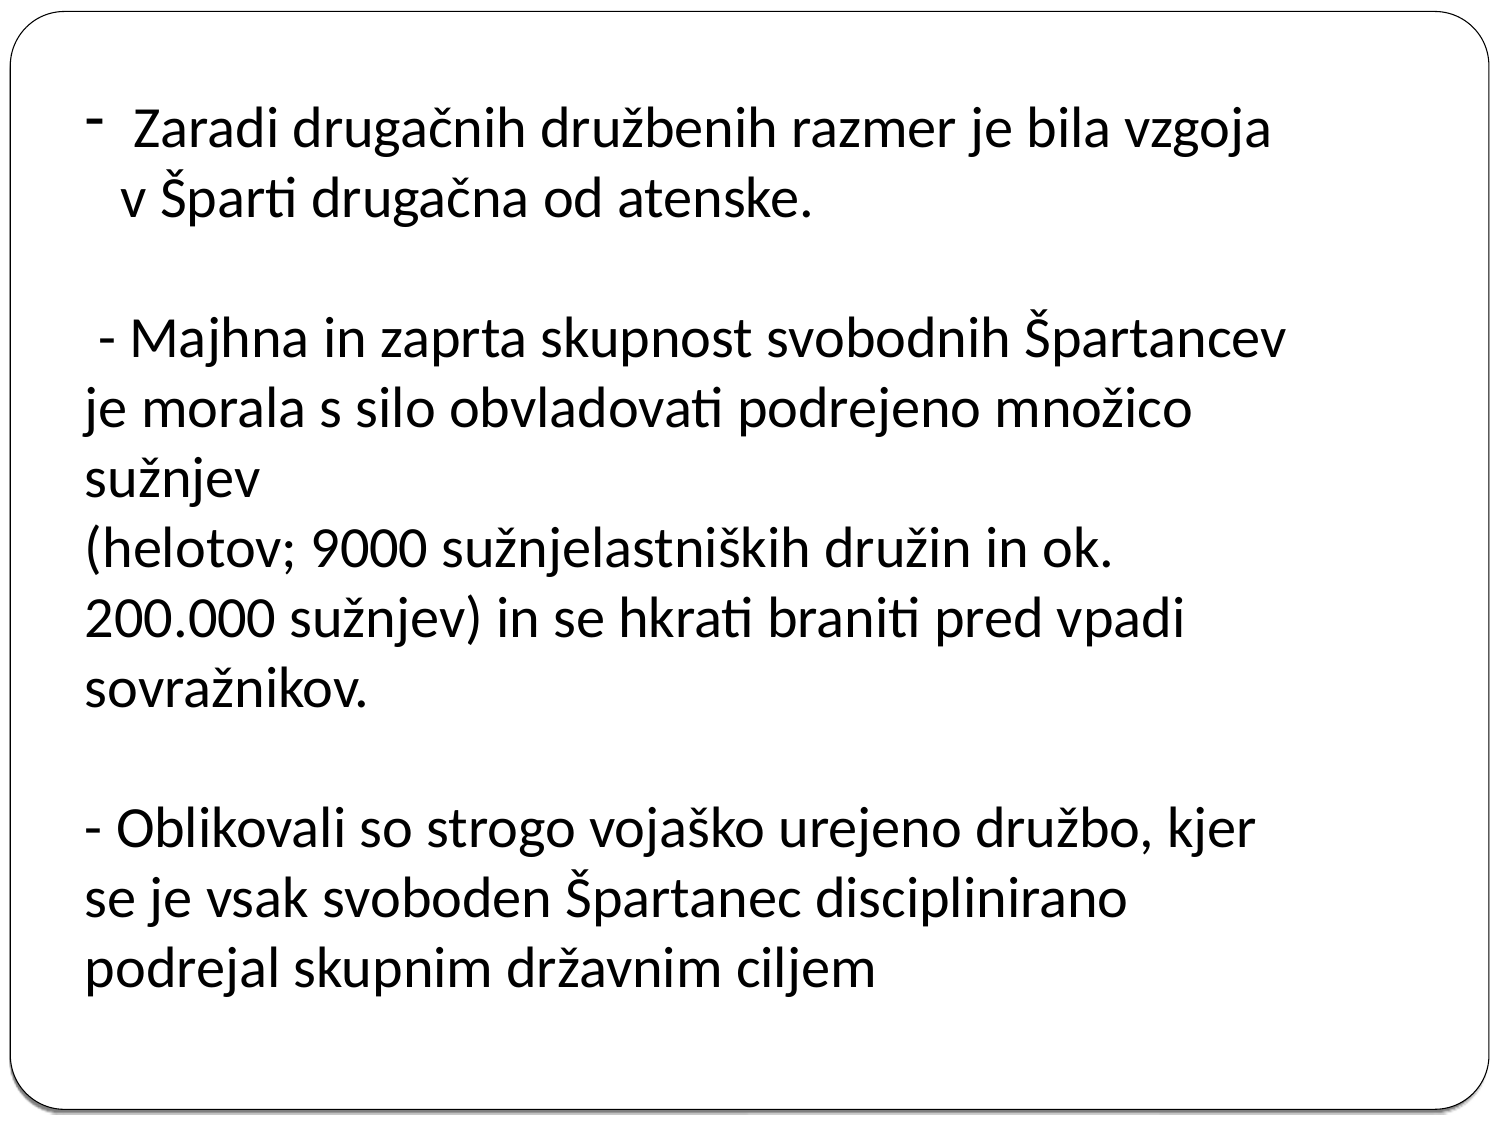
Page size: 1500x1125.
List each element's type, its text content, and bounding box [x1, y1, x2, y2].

text_box Zaradi drugačnih družbenih razmer je bila vzgoja v Šparti drugačna od atenske. - Majhna in zaprta skupnost svobodnih Špartancev je morala s silo obvladovati podrejeno množico sužnjev (helotov; 9000 sužnjelastniških družin in ok. 200.000 sužnjev) in se hkrati braniti pred vpadi sovražnikov. - Oblikovali so strogo vojaško urejeno družbo, kjer se je vsak svoboden Špartanec disciplinirano podrejal skupnim državnim ciljem [70, 81, 1313, 1125]
